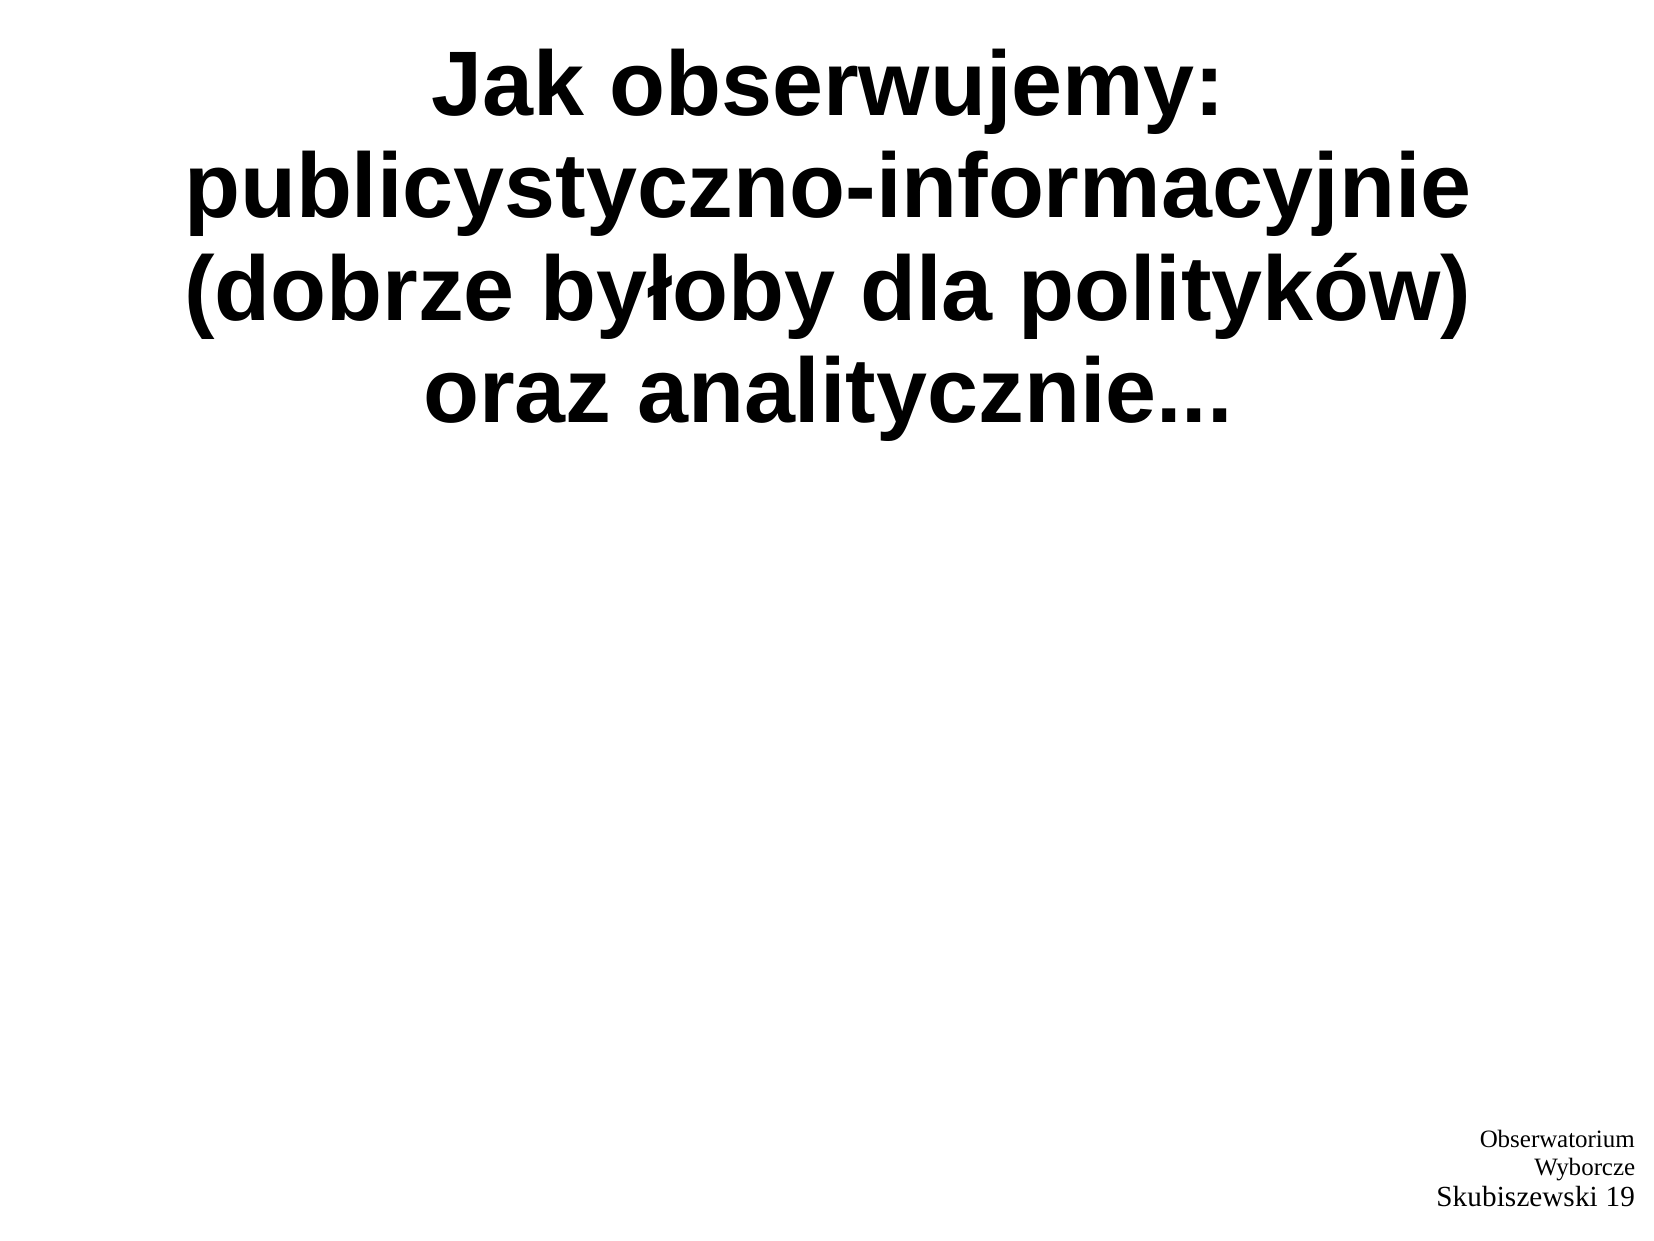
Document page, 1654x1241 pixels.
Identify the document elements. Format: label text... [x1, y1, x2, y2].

title Jak obserwujemy: publicystyczno-informacyjnie (dobrze byłoby dla polityków) oraz analitycznie... [84, 32, 1573, 443]
